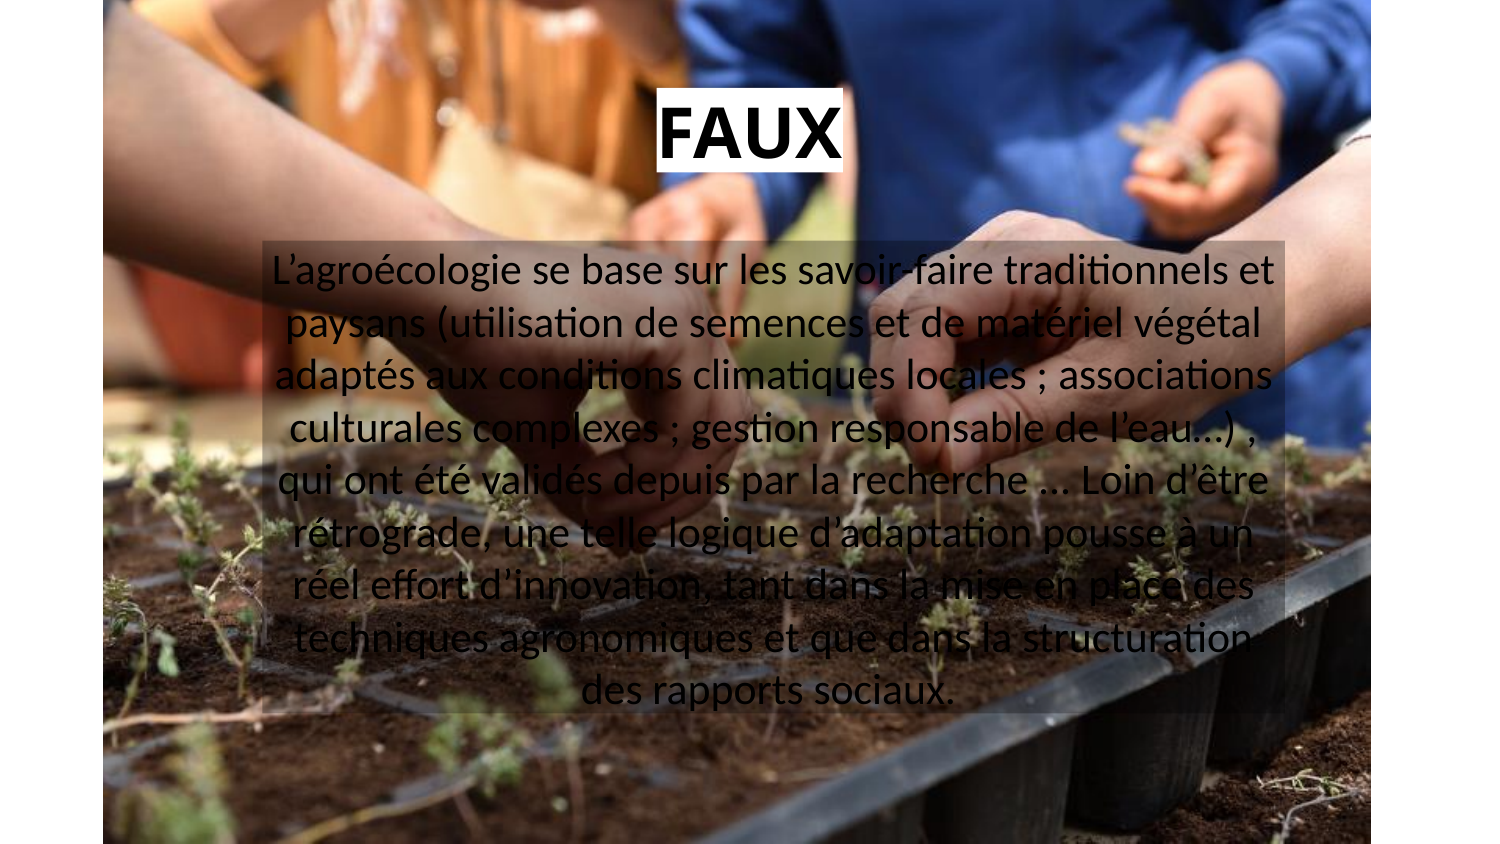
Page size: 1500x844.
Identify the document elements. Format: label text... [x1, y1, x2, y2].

text_box L’agroécologie se base sur les savoir-faire traditionnels et paysans (utilisation de semences et de matériel végétal adaptés aux conditions climatiques locales ; associations culturales complexes ; gestion responsable de l’eau…) , qui ont été validés depuis par la recherche ... Loin d’être rétrograde, une telle logique d’adaptation pousse à un réel effort d’innovation, tant dans la mise en place des techniques agronomiques et que dans la structuration des rapports sociaux. [262, 240, 1285, 714]
picture [103, 0, 1371, 844]
text_box FAUX [656, 87, 843, 173]
